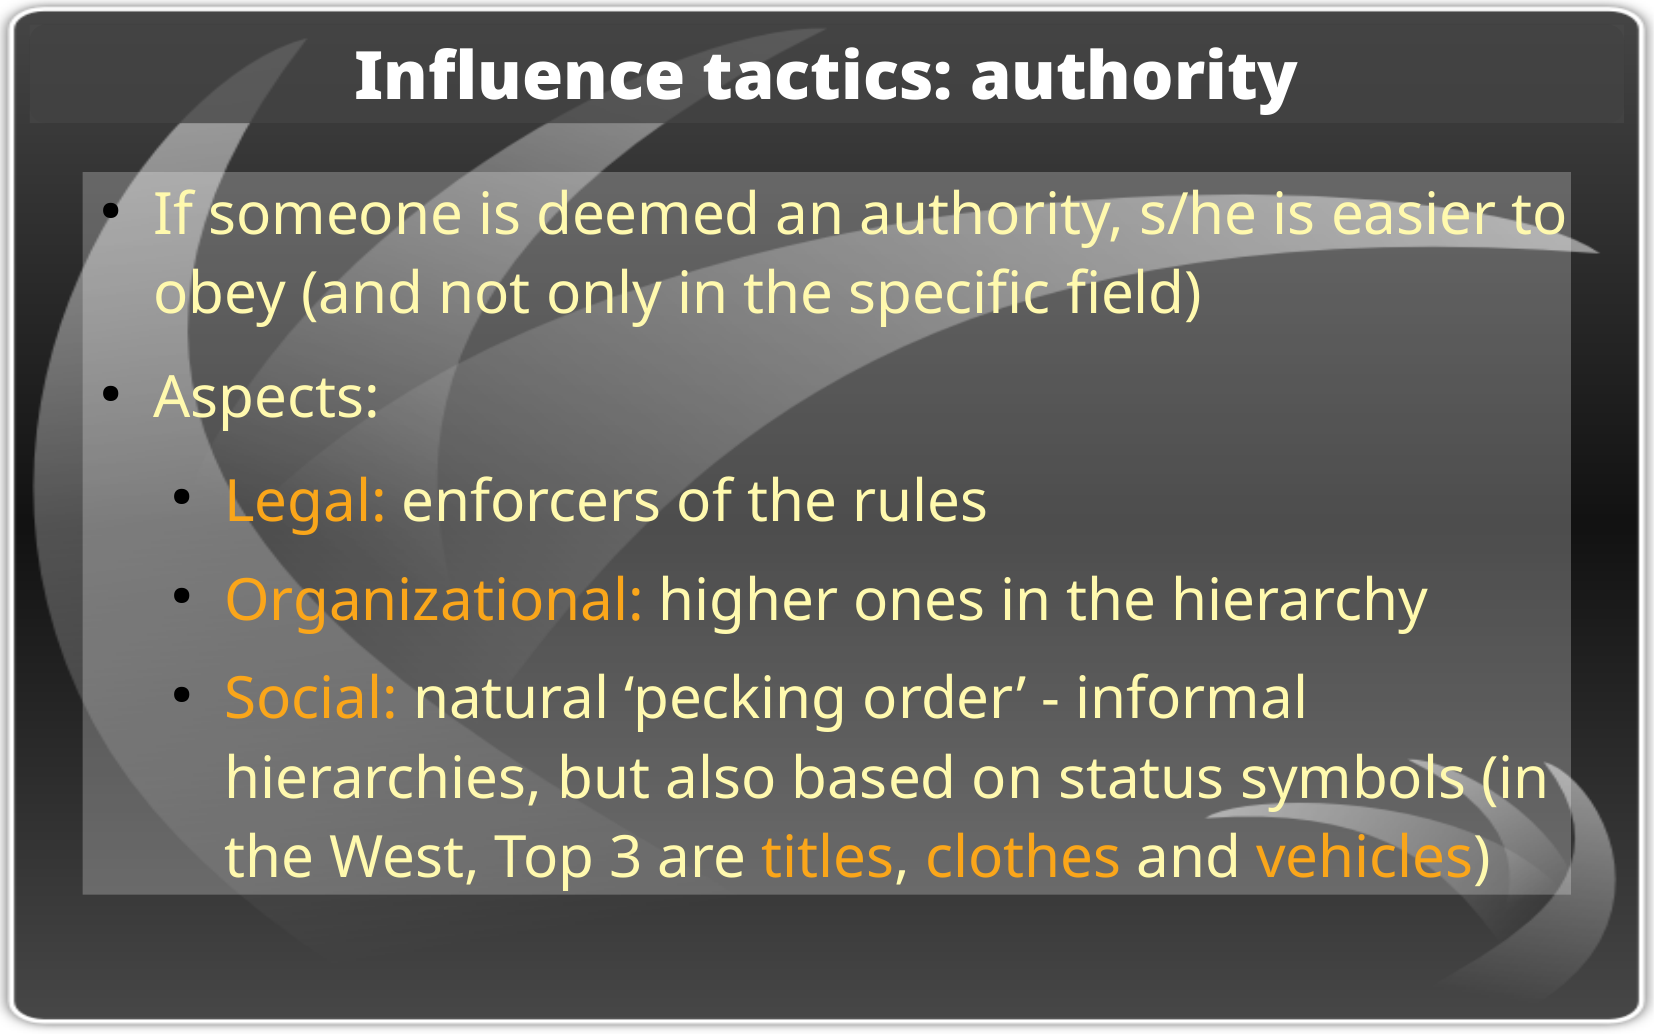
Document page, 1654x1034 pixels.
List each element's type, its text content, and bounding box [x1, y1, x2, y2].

list If someone is deemed an authority, s/he is easier to obey (and not only in the specific field) Aspects: Legal: enforcers of the rules Organizational: higher ones in the hierarchy Social: natural ‘pecking order’ - informal hierarchies, but also based on status symbols (in the West, Top 3 are titles, clothes and vehicles) [82, 172, 1571, 875]
title Influence tactics: authority [29, 24, 1625, 124]
picture [0, 0, 1654, 1034]
